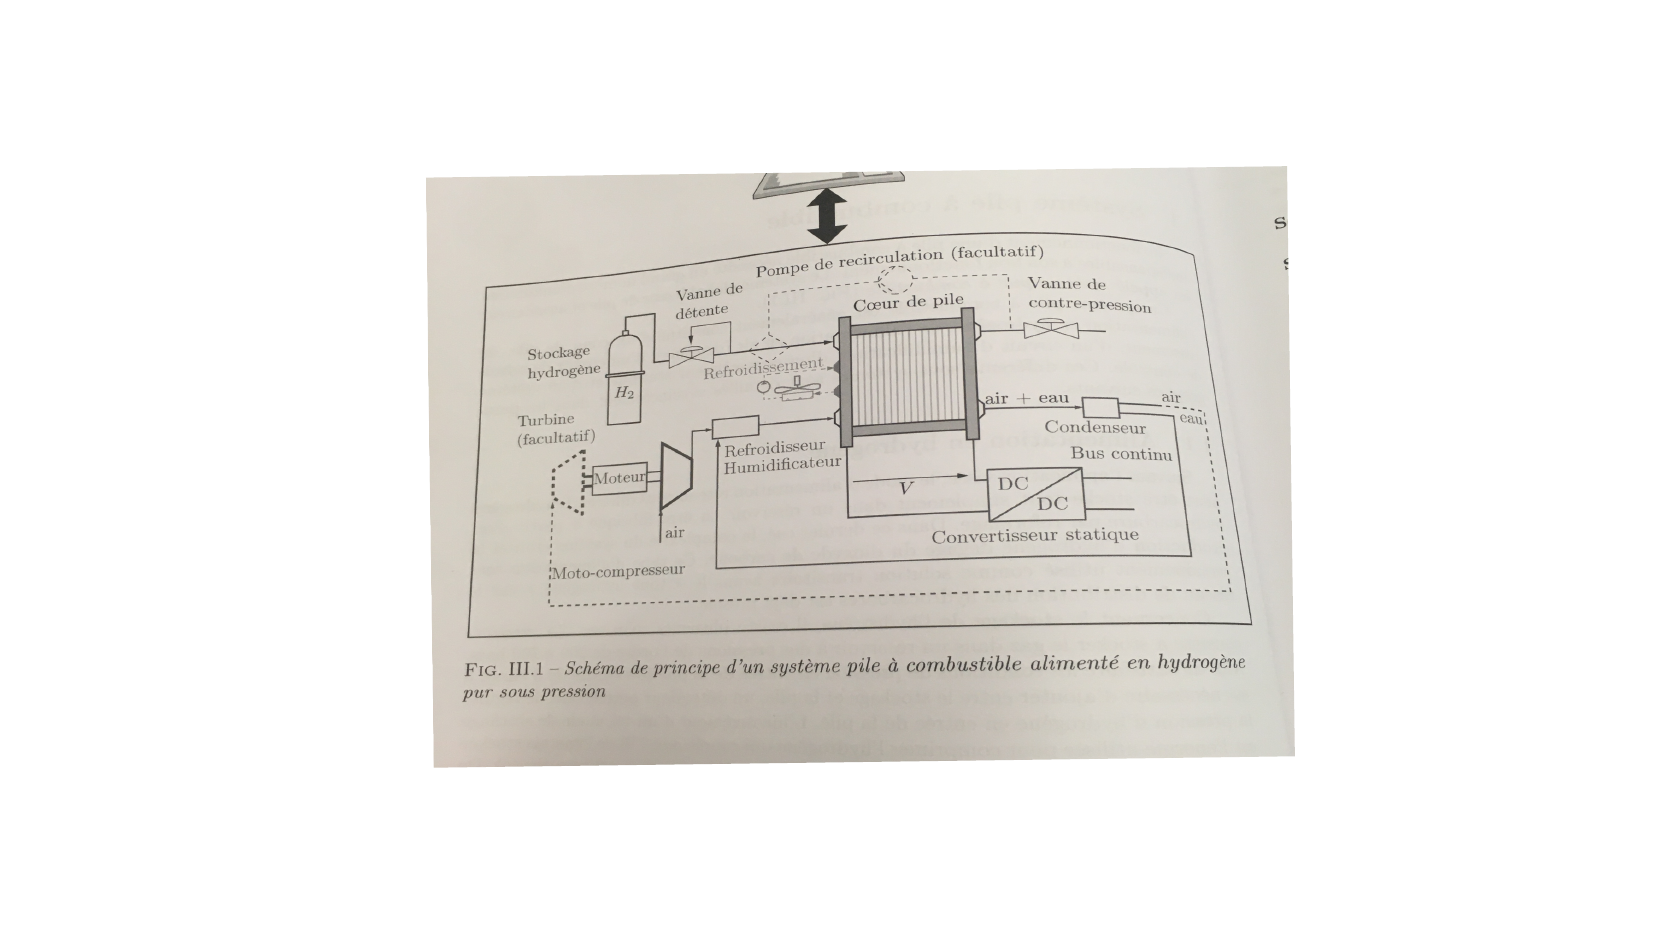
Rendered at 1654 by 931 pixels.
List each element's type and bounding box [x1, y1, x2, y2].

picture [425, 166, 1295, 768]
